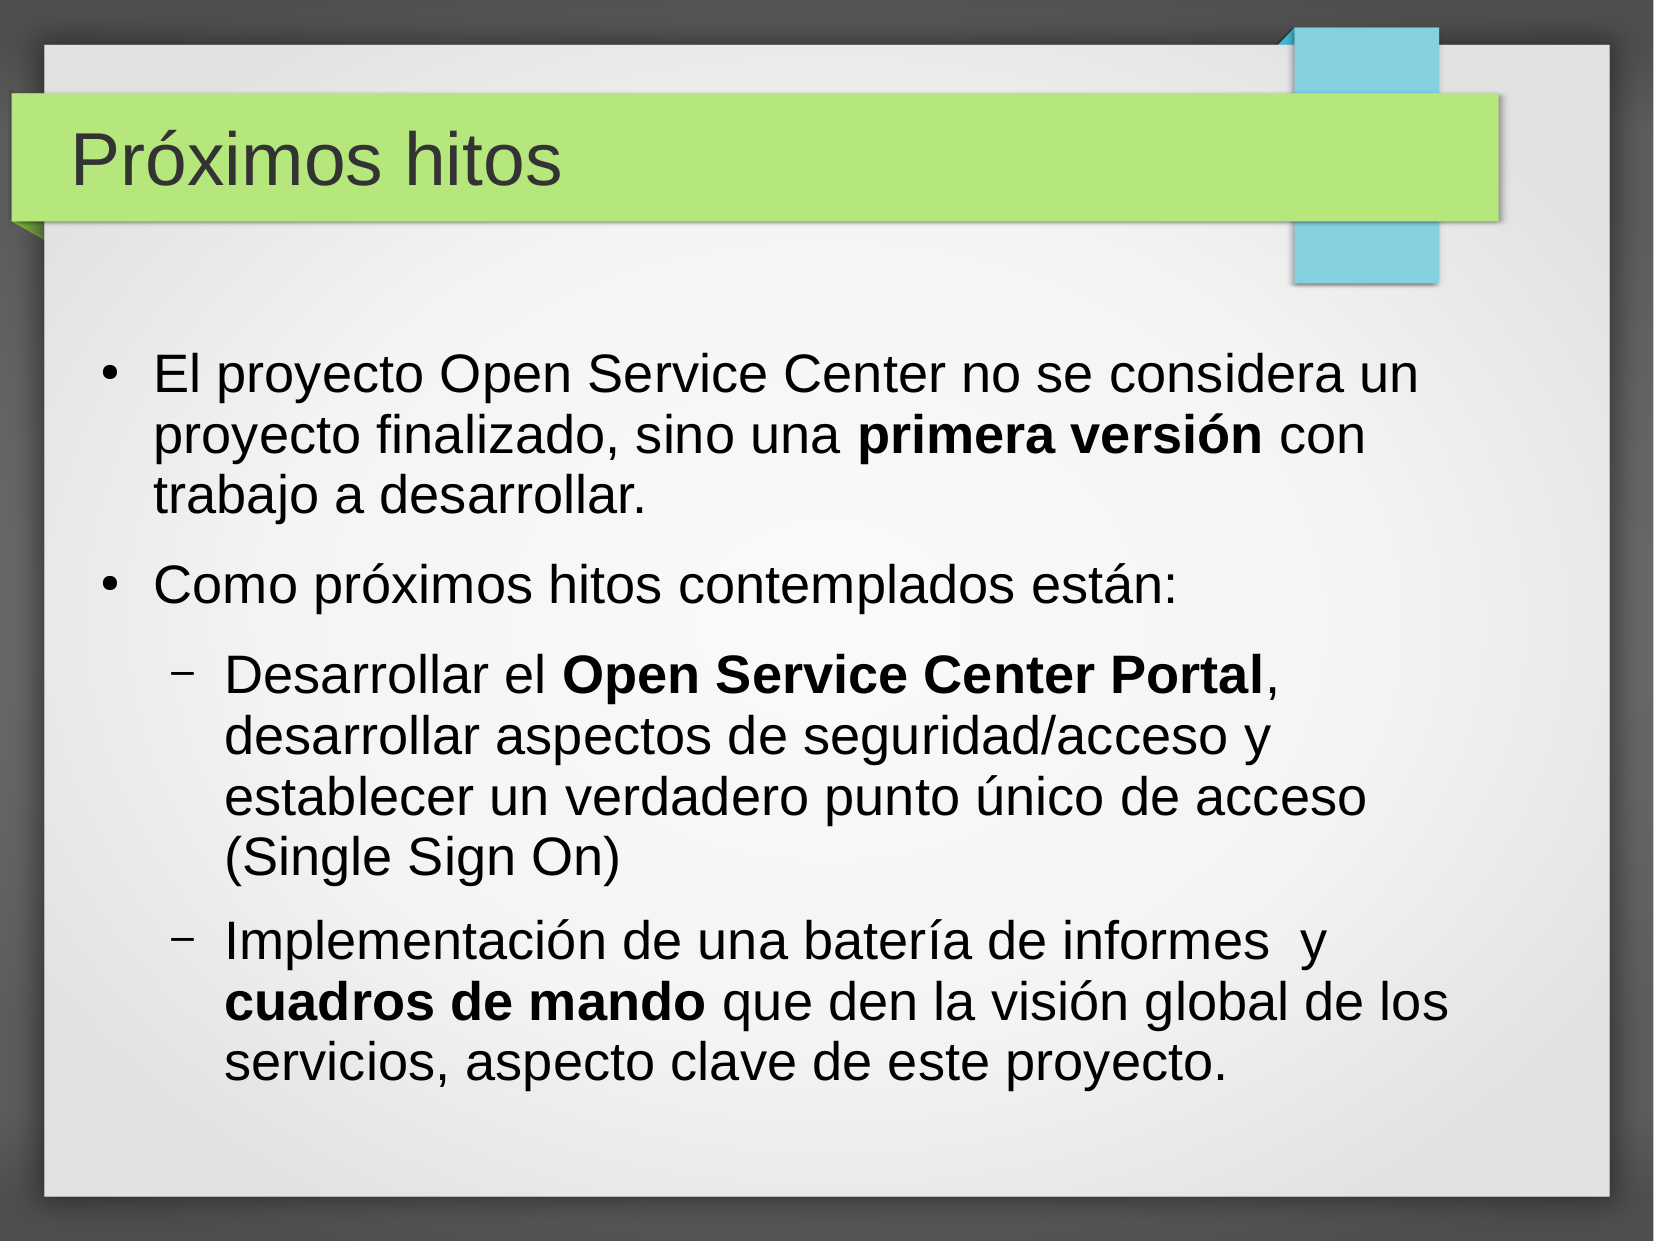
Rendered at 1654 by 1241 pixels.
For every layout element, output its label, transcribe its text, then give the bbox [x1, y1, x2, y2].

list El proyecto Open Service Center no se considera un proyecto finalizado, sino una primera versión con trabajo a desarrollar. Como próximos hitos contemplados están: Desarrollar el Open Service Center Portal, desarrollar aspectos de seguridad/acceso y establecer un verdadero punto único de acceso (Single Sign On) Implementación de una batería de informes y cuadros de mando que den la visión global de los servicios, aspecto clave de este proyecto. [82, 343, 1538, 1087]
picture [0, 0, 1654, 1241]
title Próximos hitos [70, 106, 1229, 213]
